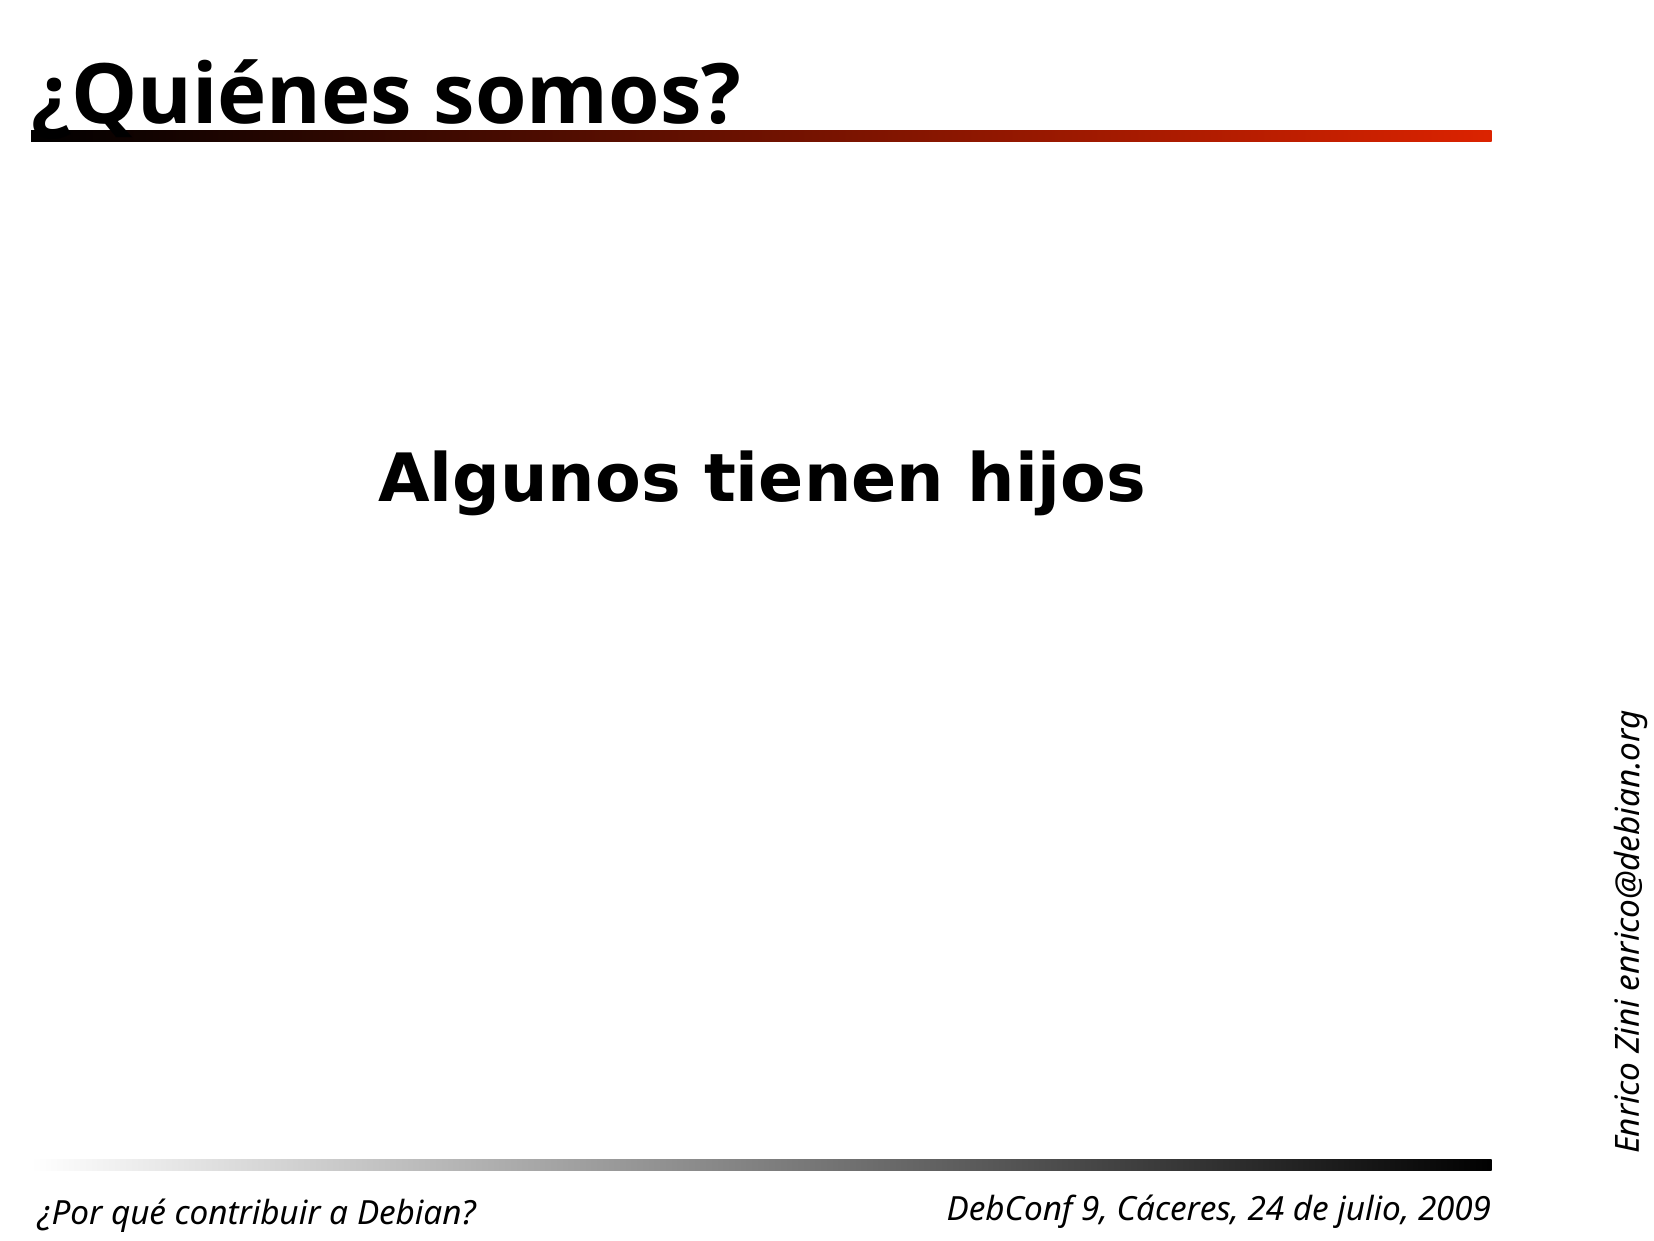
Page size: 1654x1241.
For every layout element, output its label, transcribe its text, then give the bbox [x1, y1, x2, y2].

text_box Algunos tienen hijos [30, 439, 1495, 517]
text_box ¿Quiénes somos? [31, 34, 1438, 168]
